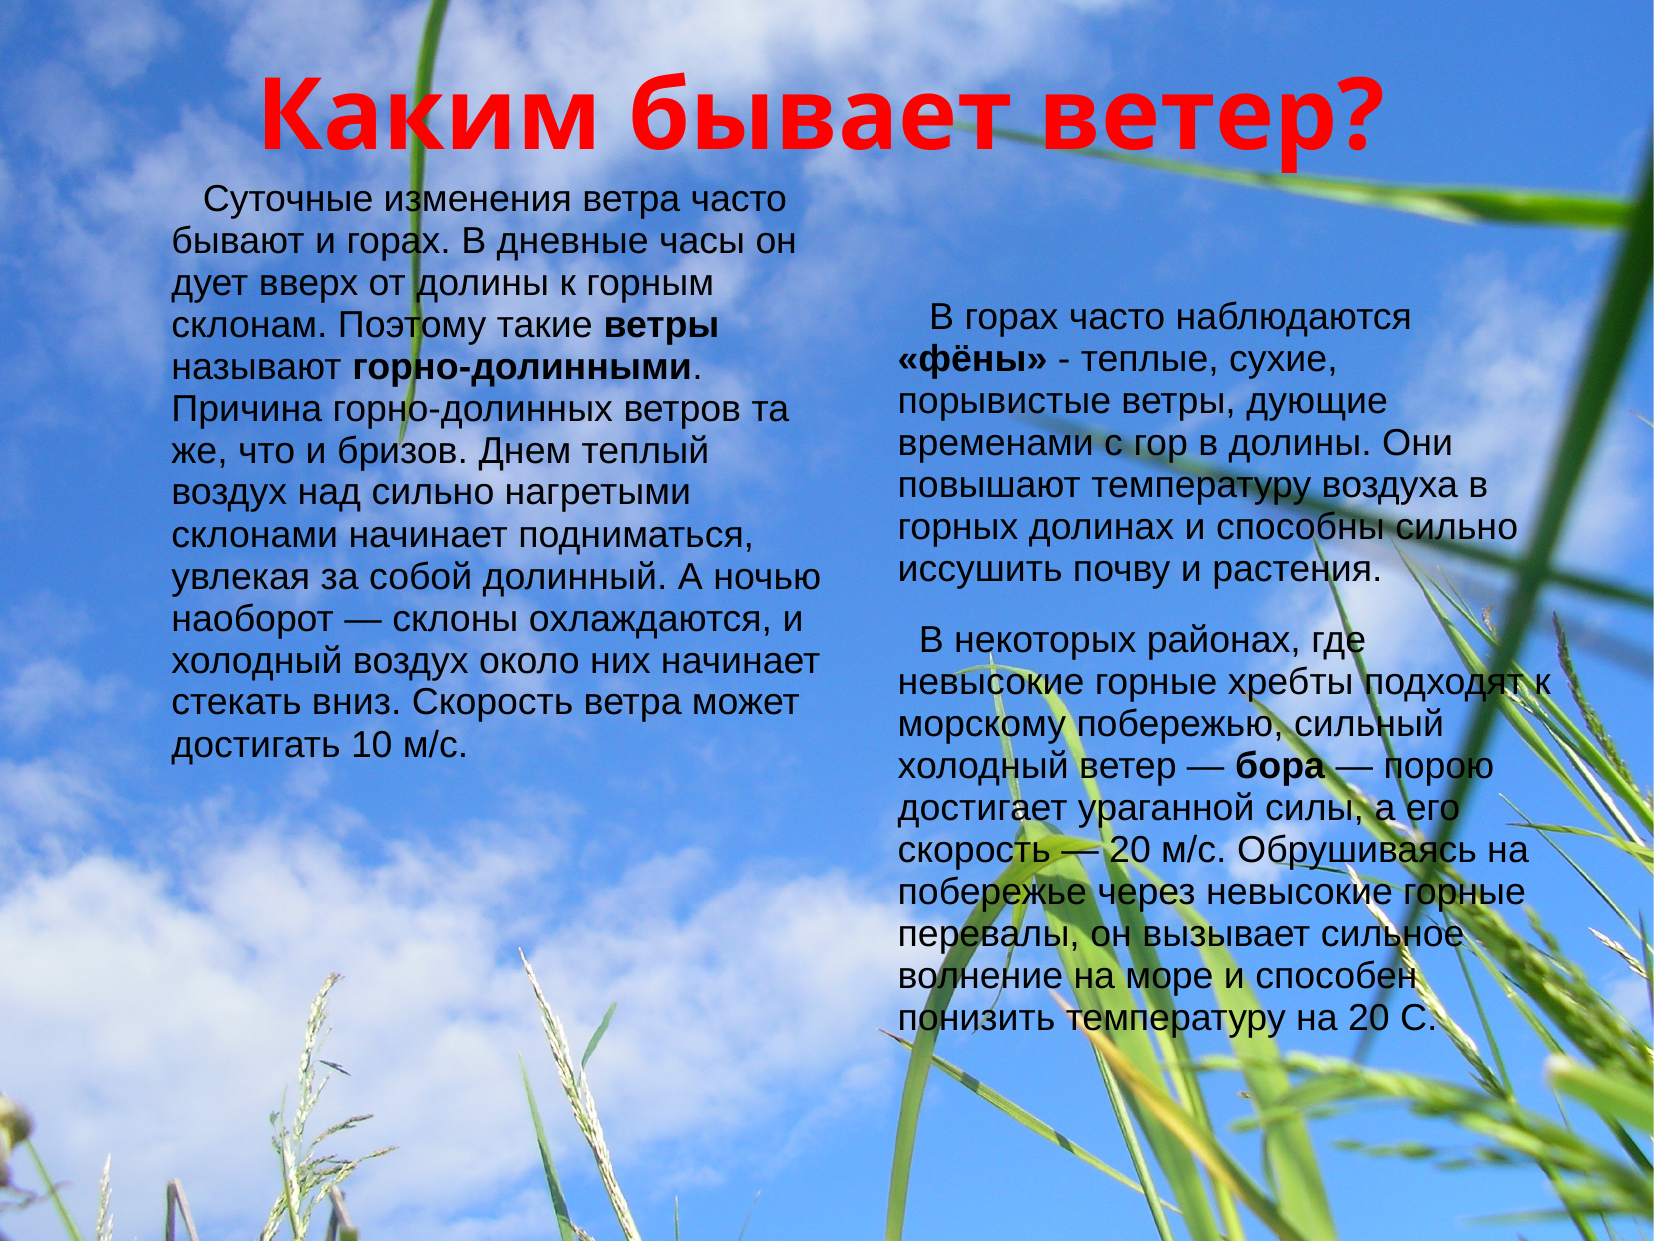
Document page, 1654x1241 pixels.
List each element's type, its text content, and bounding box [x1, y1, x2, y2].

list В горах часто наблюдаются «фёны» - теплые, сухие, порывистые ветры, дующие временами с гор в долины. Они повышают температуру воздуха в горных долинах и способны сильно иссушить почву и растения. В некоторых районах, где невысокие горные хребты подходят к морскому побережью, сильный холодный ветер — бора — порою достигает ураганной силы, а его скорость — 20 м/с. Обрушиваясь на побережье через невысокие горные перевалы, он вызывает сильное волнение на море и способен понизить температуру на 20 С. [826, 295, 1553, 1114]
title Каким бывает ветер? [76, 14, 1565, 207]
picture [0, 0, 1654, 1241]
list Суточные изменения ветра часто бывают и горах. В дневные часы он дует вверх от долины к горным склонам. Поэтому такие ветры называют горно-долинными. Причина горно-долинных ветров та же, что и бризов. Днем теплый воздух над сильно нагретыми склонами начинает подниматься, увлекая за собой долинный. А ночью наоборот — склоны охлаждаются, и холодный воздух около них начинает стекать вниз. Скорость ветра может достигать 10 м/с. [100, 177, 827, 981]
